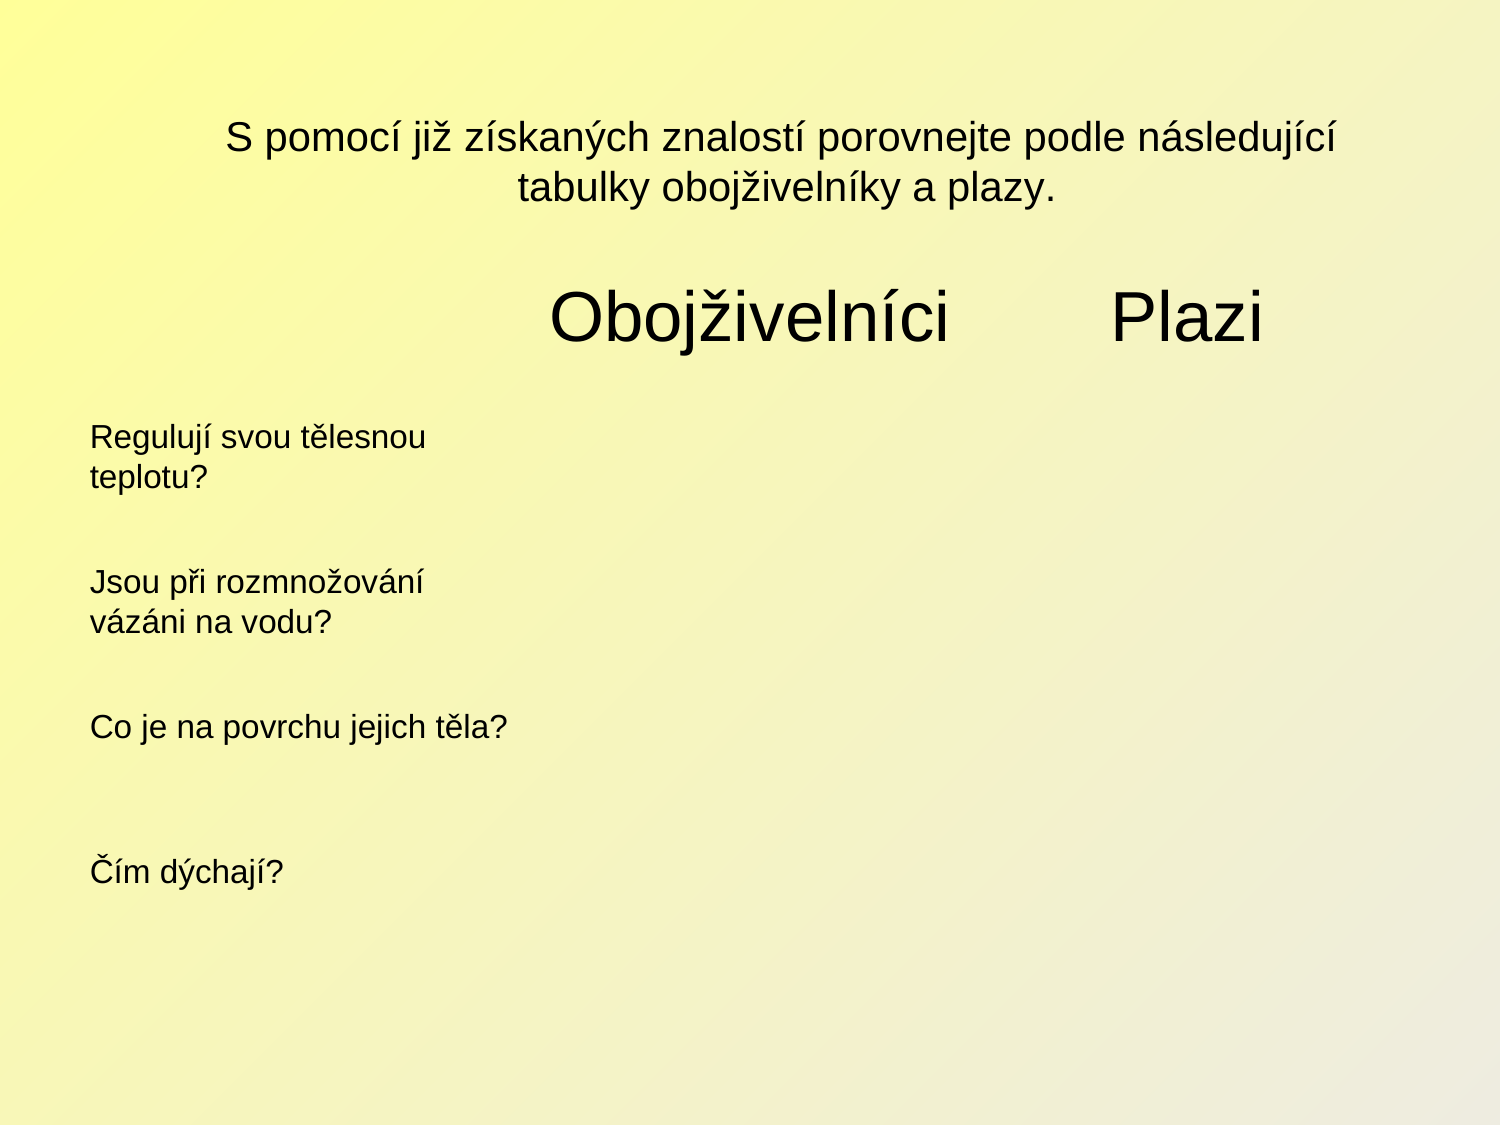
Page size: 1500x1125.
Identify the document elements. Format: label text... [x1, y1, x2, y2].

table_header Plazi [975, 262, 1400, 408]
table_cell Co je na povrchu jejich těla? [75, 698, 525, 843]
table_cell Regulují svou tělesnou teplotu? [75, 408, 525, 553]
title S pomocí již získaných znalostí porovnejte podle následující tabulky obojživelníky a plazy. [112, 66, 1463, 254]
table_cell Čím dýchají? [75, 843, 525, 988]
table_cell [975, 698, 1400, 843]
table_cell Jsou při rozmnožování vázáni na vodu? [75, 553, 525, 698]
table_header [75, 262, 525, 408]
table_header Obojživelníci [525, 262, 975, 408]
table_cell [975, 843, 1400, 988]
table_cell [975, 408, 1400, 553]
table_cell [525, 408, 975, 553]
table_cell [525, 843, 975, 988]
table_cell [975, 553, 1400, 698]
table_cell [525, 698, 975, 843]
table_cell [525, 553, 975, 698]
